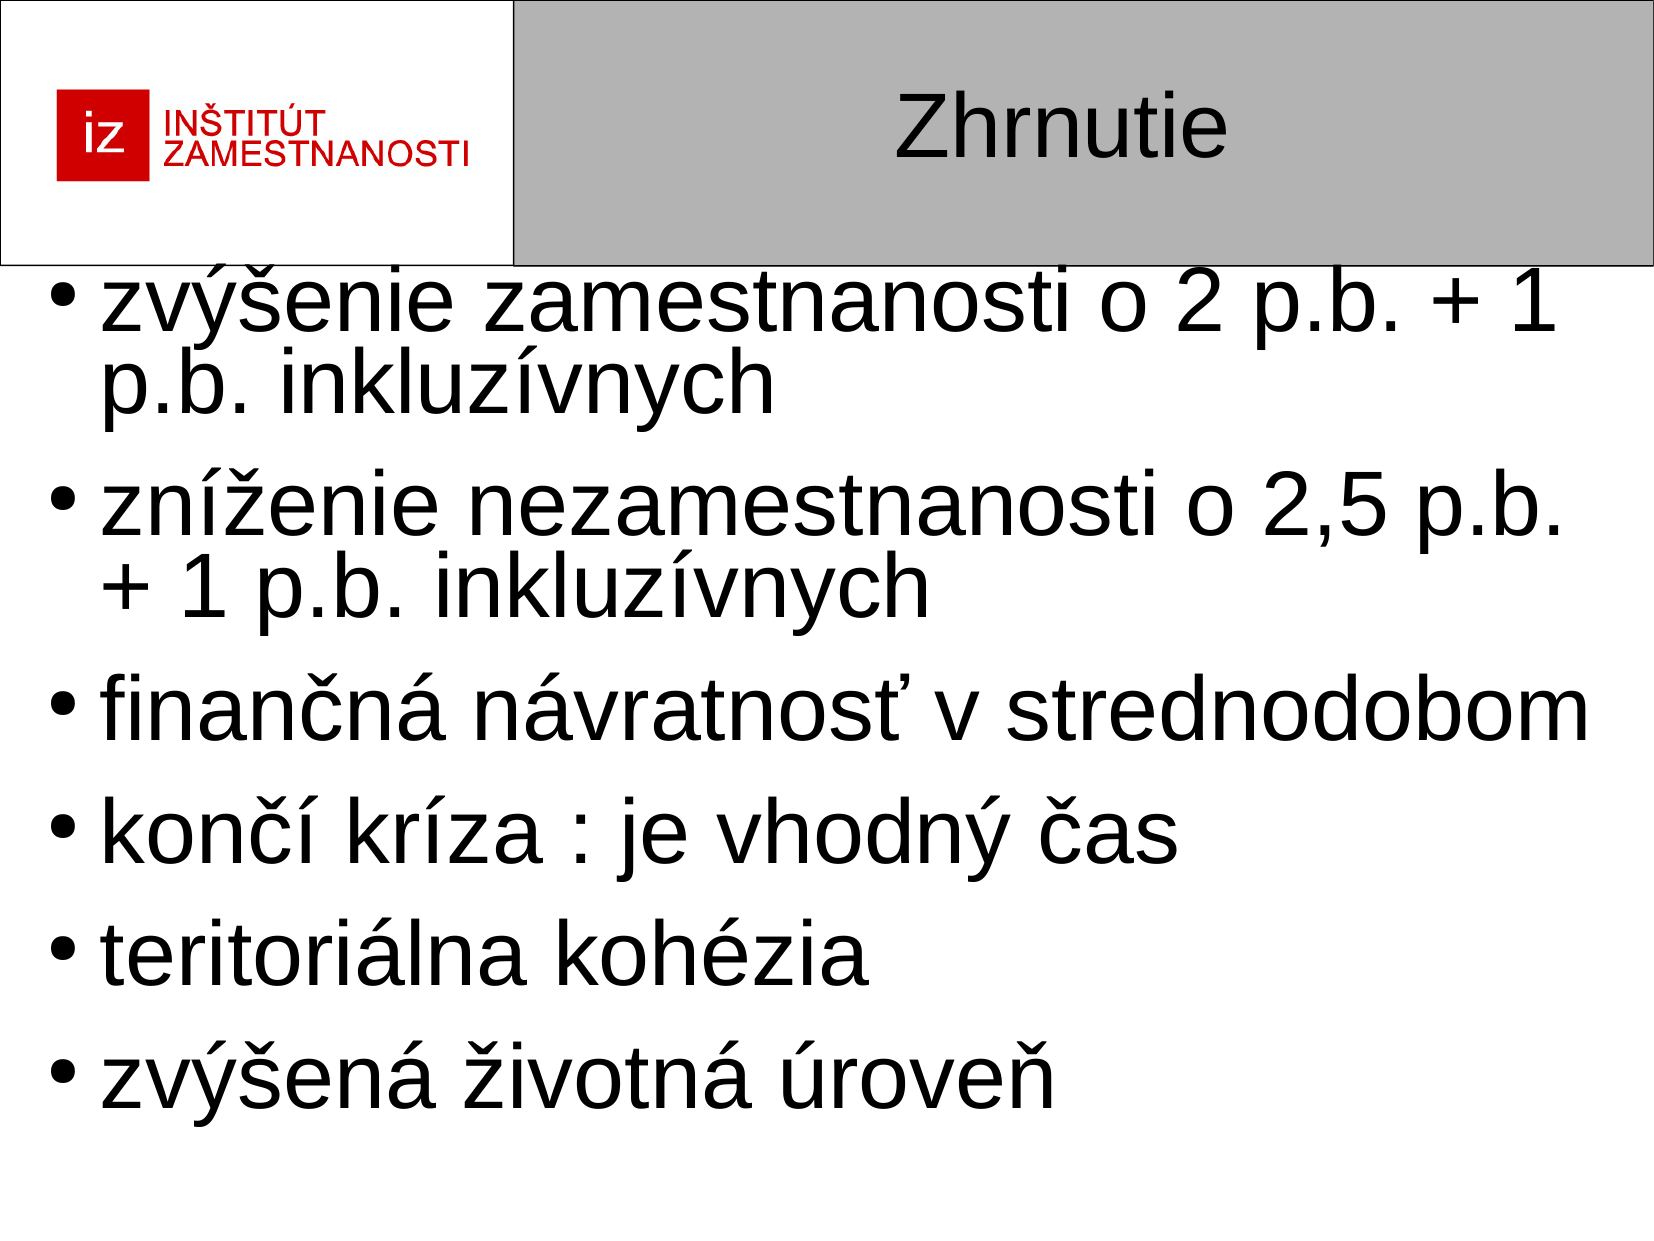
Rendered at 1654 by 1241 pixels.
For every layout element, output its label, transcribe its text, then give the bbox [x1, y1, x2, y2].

picture [5, 8, 512, 257]
list zvýšenie zamestnanosti o 2 p.b. + 1 p.b. inkluzívnych zníženie nezamestnanosti o 2,5 p.b. + 1 p.b. inkluzívnych finančná návratnosť v strednodobom končí kríza : je vhodný čas teritoriálna kohézia zvýšená životná úroveň [29, 265, 1625, 1241]
title Zhrnutie [561, 37, 1565, 229]
